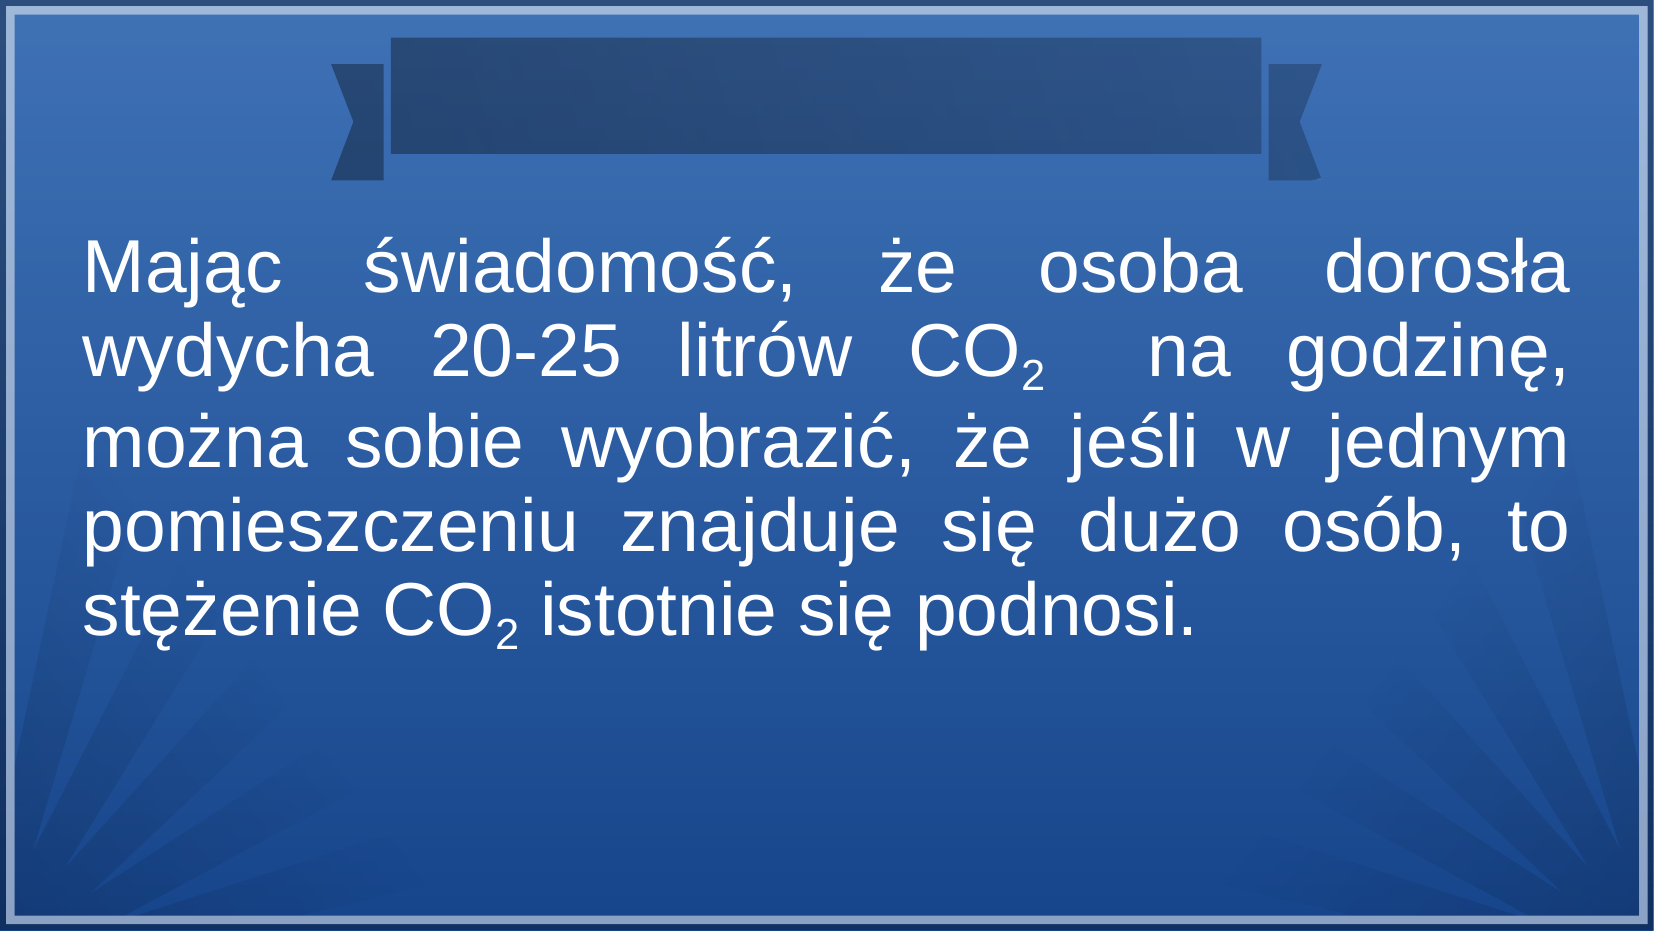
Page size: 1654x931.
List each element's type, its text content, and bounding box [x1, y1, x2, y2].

list Mając świadomość, że osoba dorosła wydycha 20-25 litrów CO2 na godzinę, można sobie wyobrazić, że jeśli w jednym pomieszczeniu znajduje się dużo osób, to stężenie CO2 istotnie się podnosi. [82, 224, 1571, 848]
